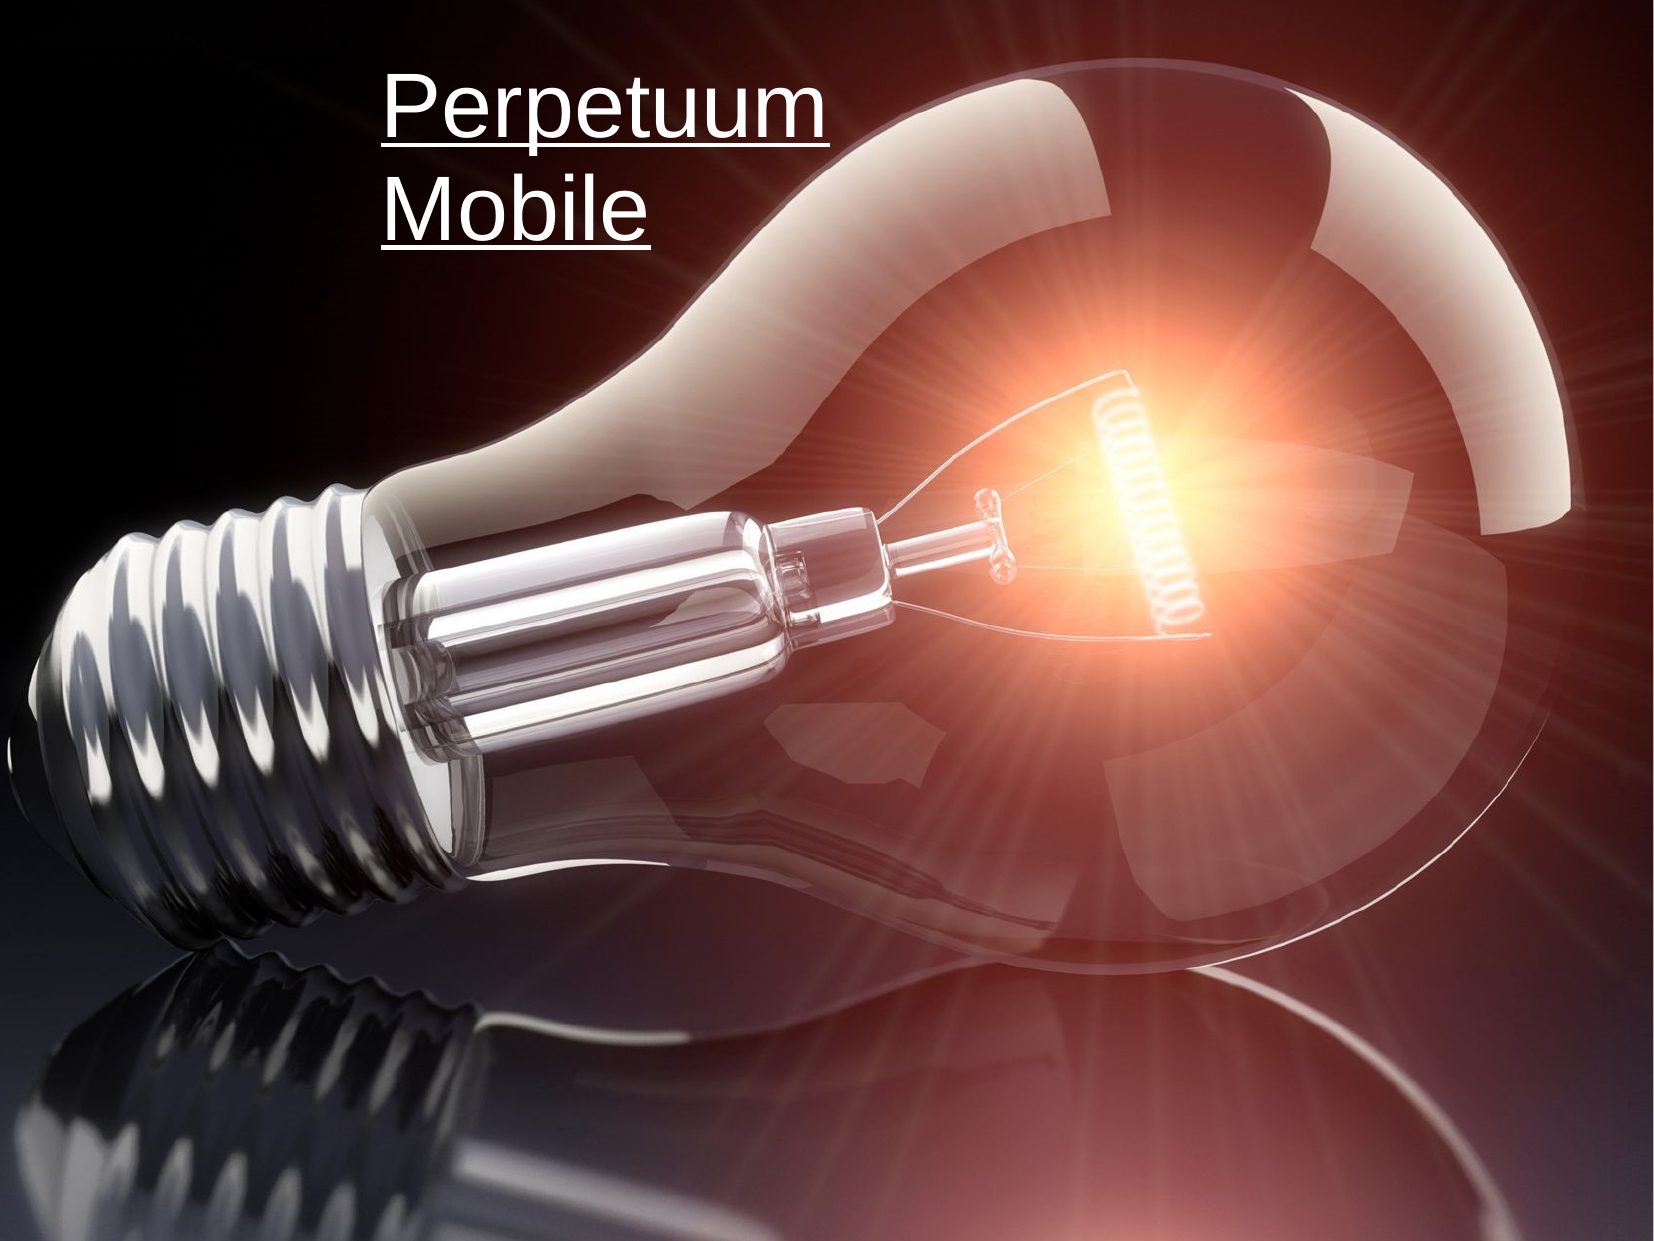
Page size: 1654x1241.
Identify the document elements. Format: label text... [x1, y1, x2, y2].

picture [0, 0, 1654, 1241]
text_box Perpetuum Mobile [366, 47, 934, 268]
